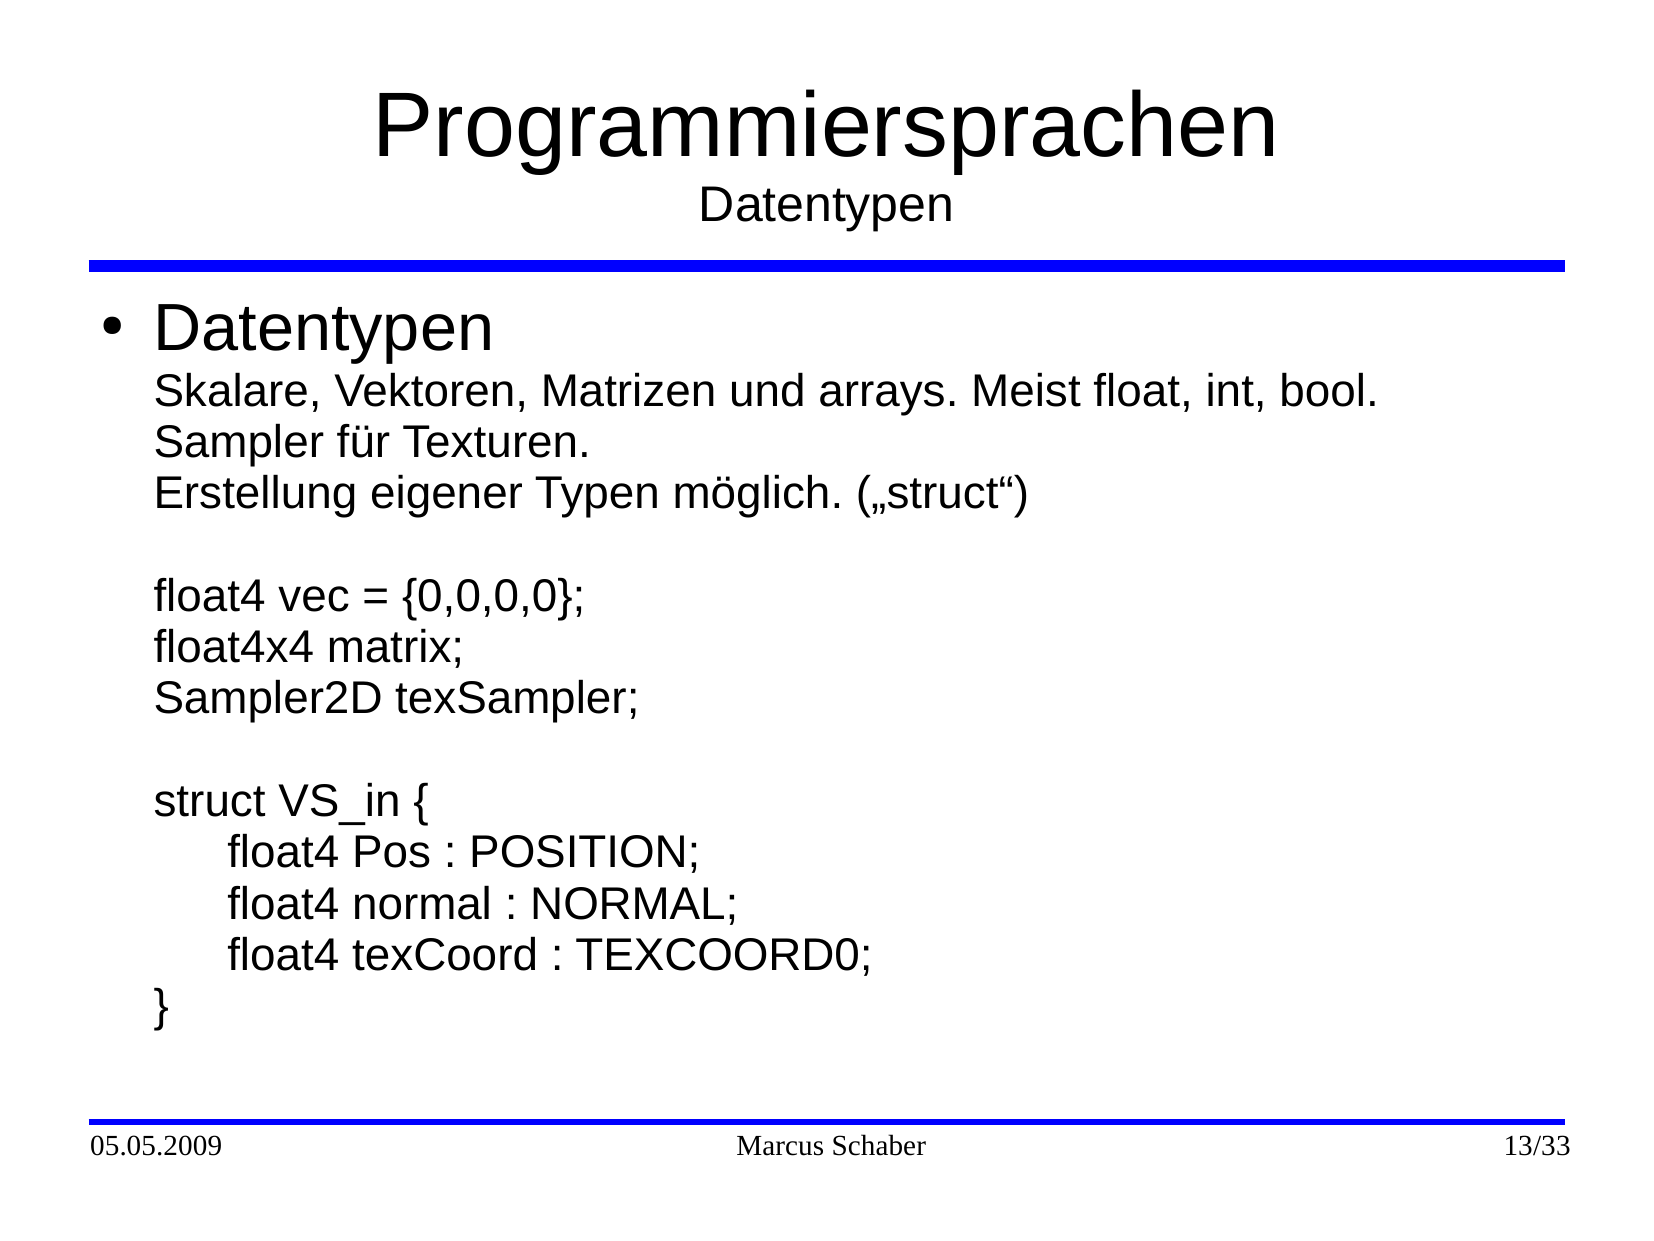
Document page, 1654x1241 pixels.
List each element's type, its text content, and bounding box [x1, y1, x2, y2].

title Programmiersprachen Datentypen [82, 56, 1571, 250]
list Datentypen Skalare, Vektoren, Matrizen und arrays. Meist float, int, bool. Sampler für Texturen. Erstellung eigener Typen möglich. („struct“) float4 vec = {0,0,0,0}; float4x4 matrix; Sampler2D texSampler; struct VS_in { float4 Pos : POSITION; float4 normal : NORMAL; float4 texCoord : TEXCOORD0; } [82, 290, 1571, 1094]
